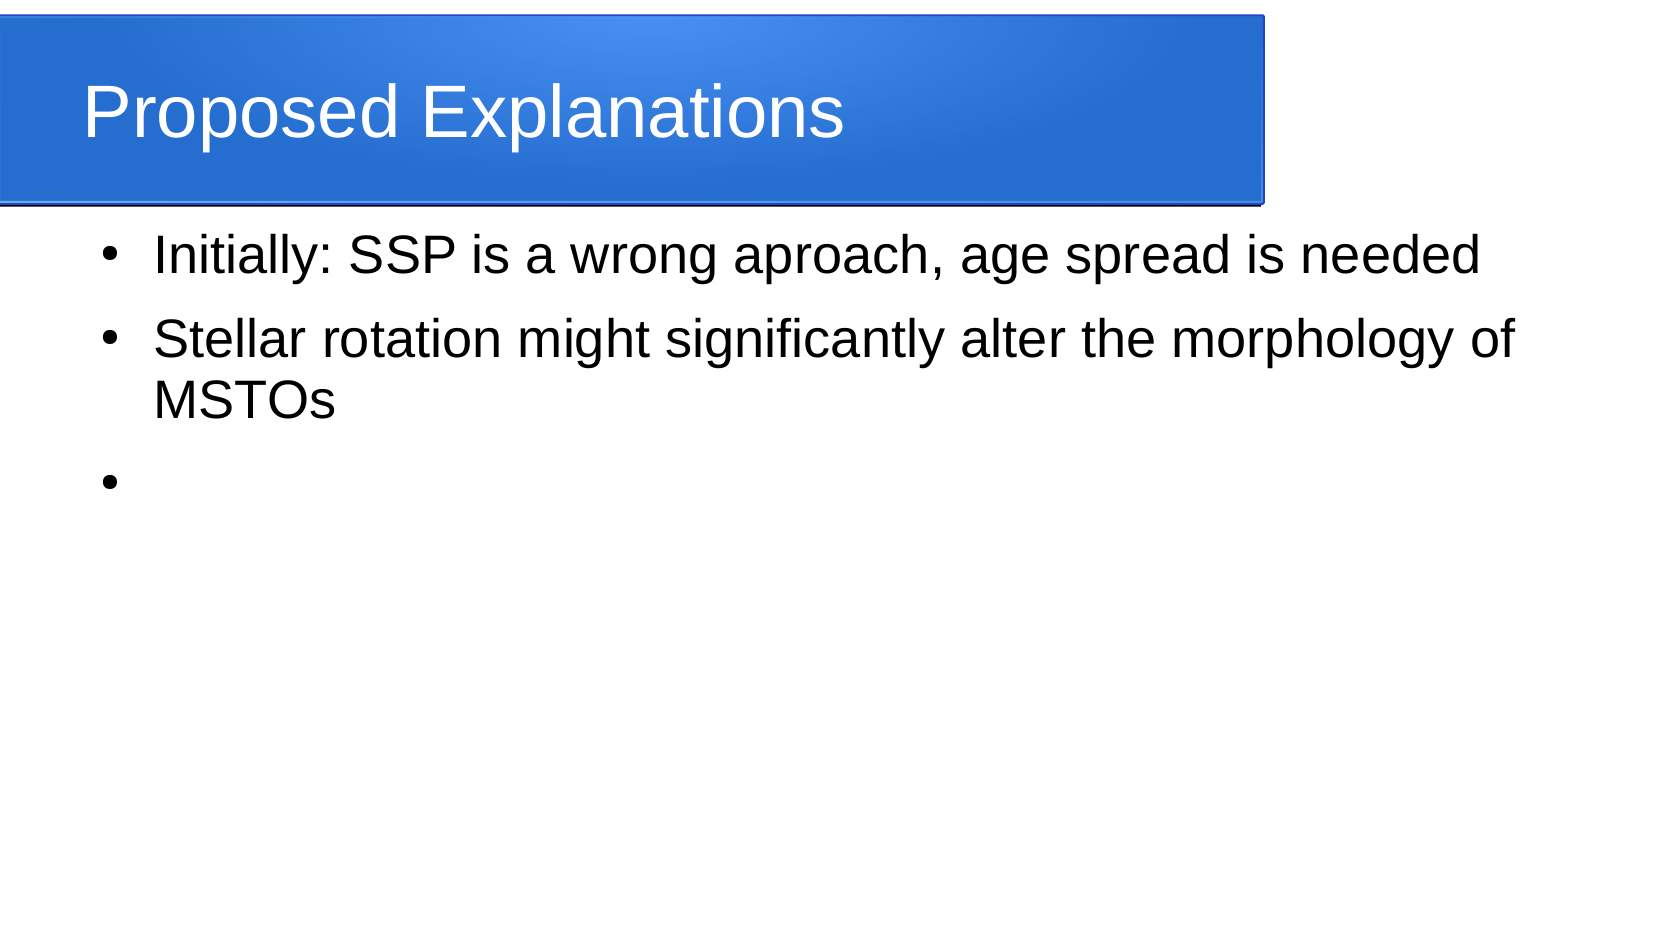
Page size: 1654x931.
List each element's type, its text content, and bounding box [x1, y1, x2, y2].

title Proposed Explanations [82, 35, 1235, 189]
list Initially: SSP is a wrong aproach, age spread is needed Stellar rotation might significantly alter the morphology of MSTOs [82, 224, 1571, 764]
